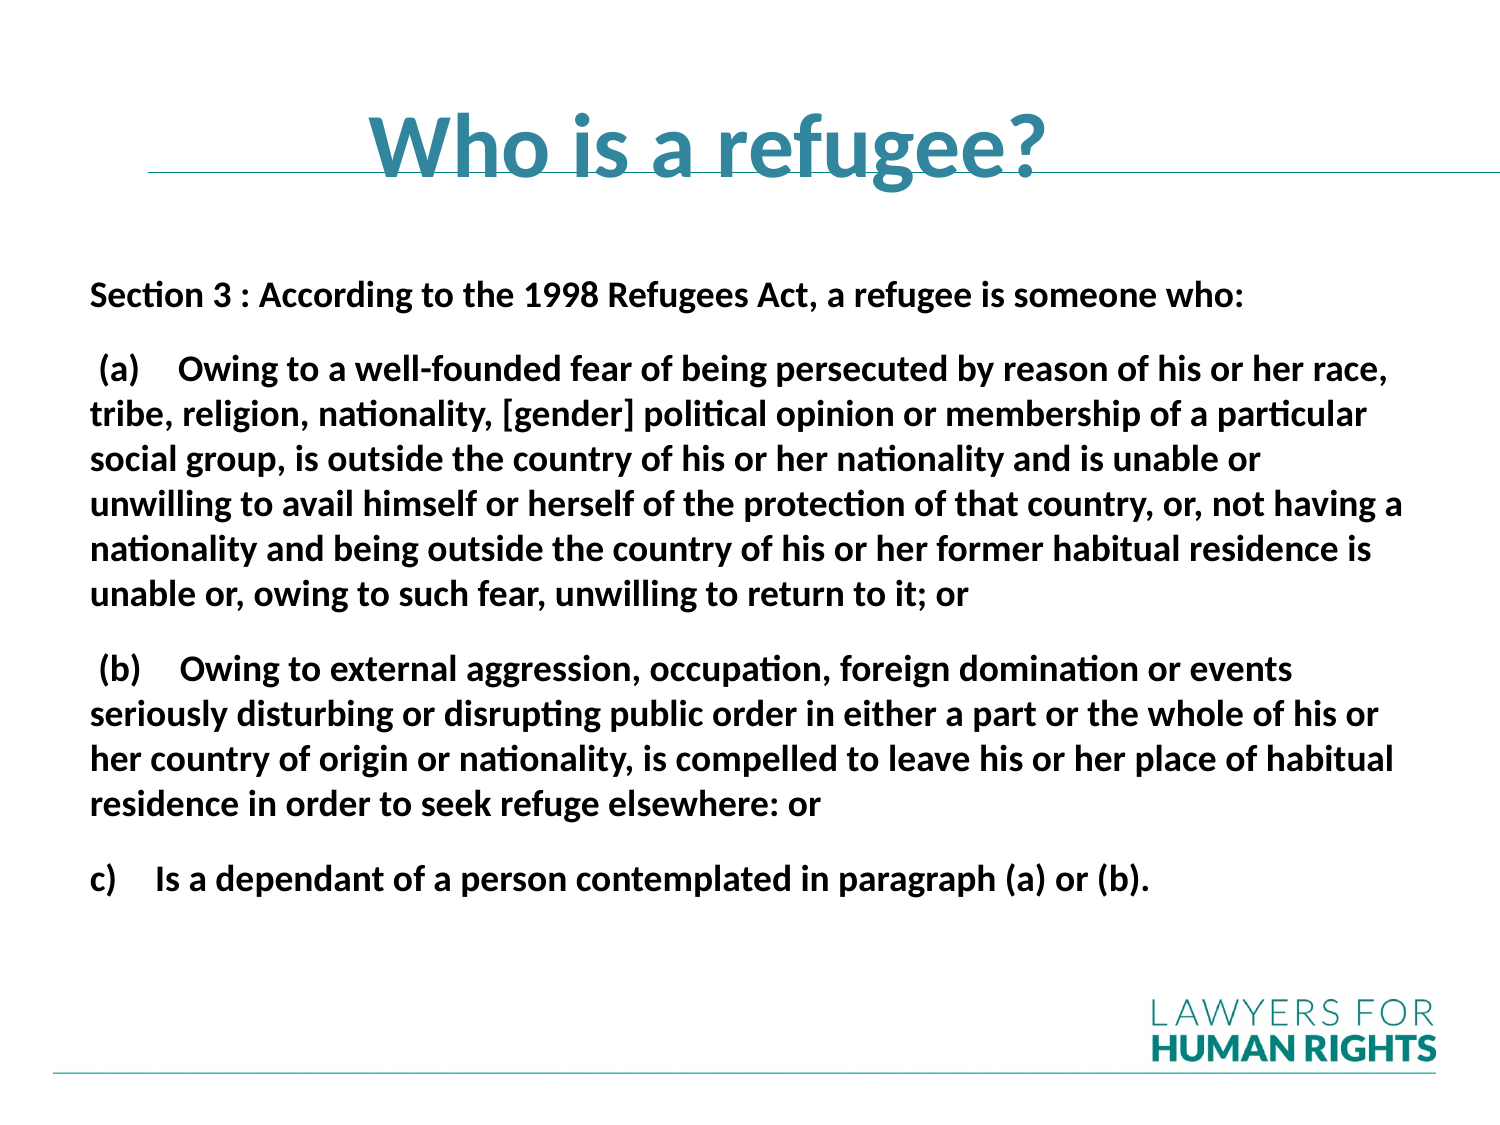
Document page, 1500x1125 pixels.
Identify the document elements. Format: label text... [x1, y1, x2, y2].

list Section 3 : According to the 1998 Refugees Act, a refugee is someone who: (a) Owing to a well-founded fear of being persecuted by reason of his or her race, tribe, religion, nationality, [gender] political opinion or membership of a particular social group, is outside the country of his or her nationality and is unable or unwilling to avail himself or herself of the protection of that country, or, not having a nationality and being outside the country of his or her former habitual residence is unable or, owing to such fear, unwilling to return to it; or (b) Owing to external aggression, occupation, foreign domination or events seriously disturbing or disrupting public order in either a part or the whole of his or her country of origin or nationality, is compelled to leave his or her place of habitual residence in order to seek refuge elsewhere: or c) Is a dependant of a person contemplated in paragraph (a) or (b). [75, 262, 1425, 1035]
title Who is a refugee? [123, 78, 1296, 197]
picture [53, 999, 1436, 1074]
